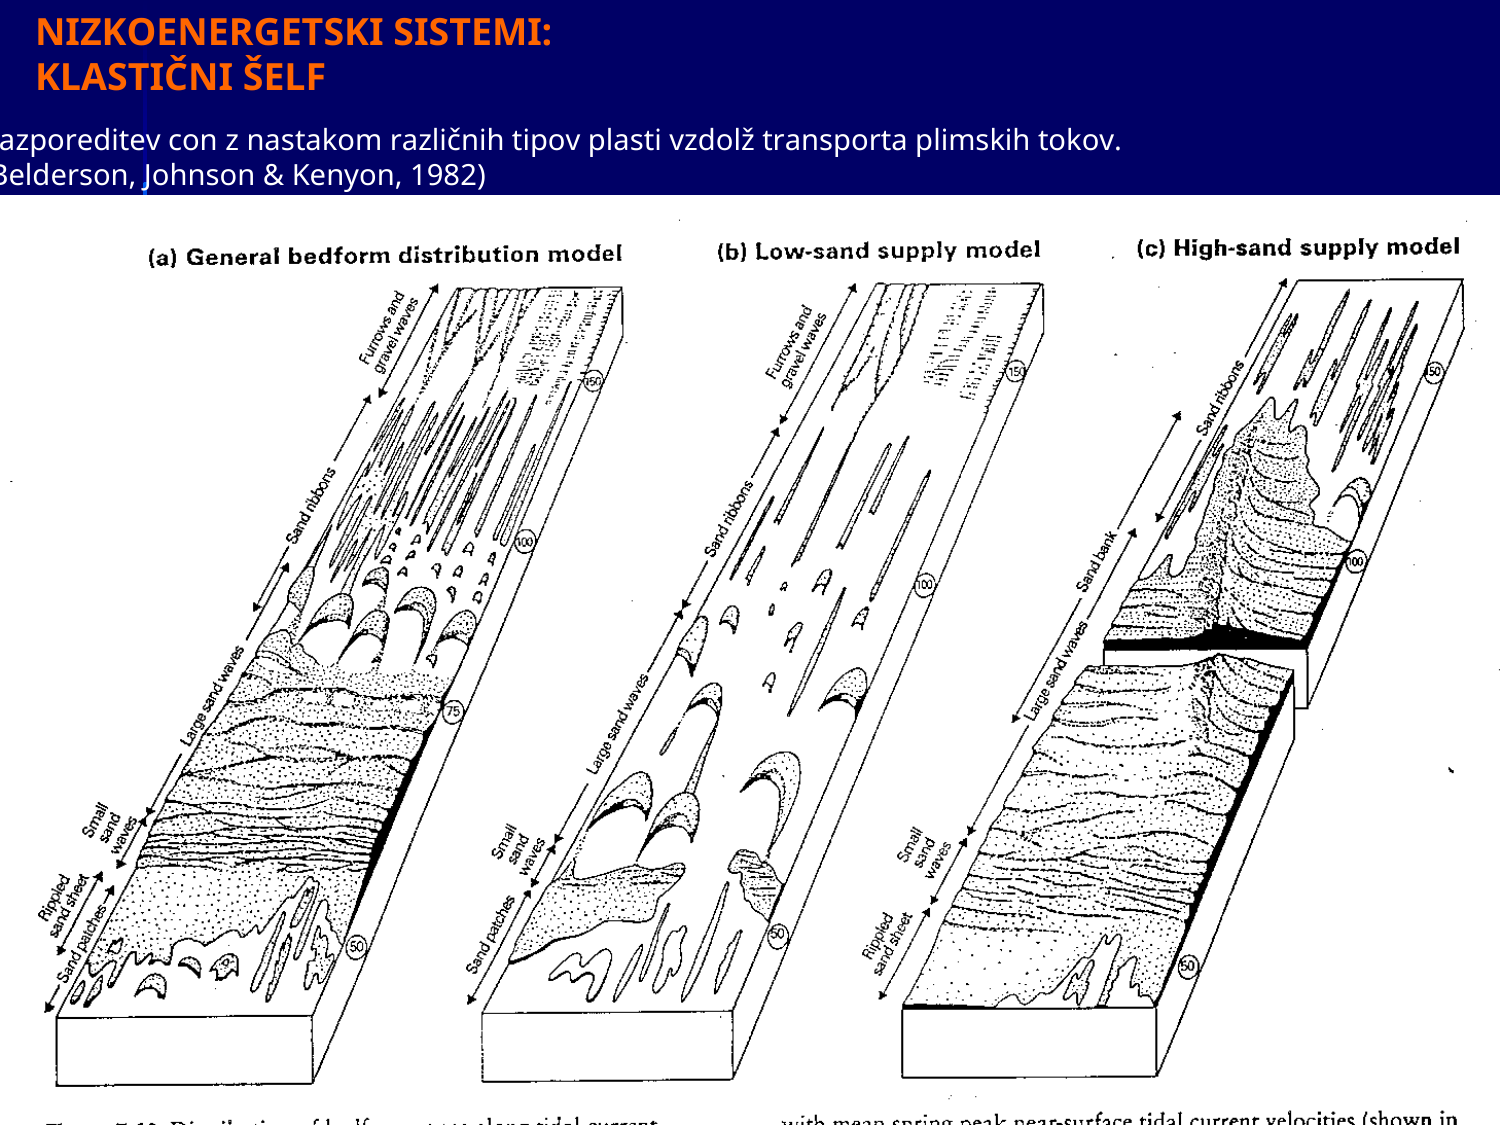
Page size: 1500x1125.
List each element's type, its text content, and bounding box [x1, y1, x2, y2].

text_box Razporeditev con z nastakom različnih tipov plasti vzdolž transporta plimskih tokov. (Belderson, Johnson & Kenyon, 1982) [0, 113, 1146, 199]
picture [0, 195, 1500, 1125]
text_box NIZKOENERGETSKI SISTEMI: KLASTIČNI ŠELF [20, 0, 568, 106]
